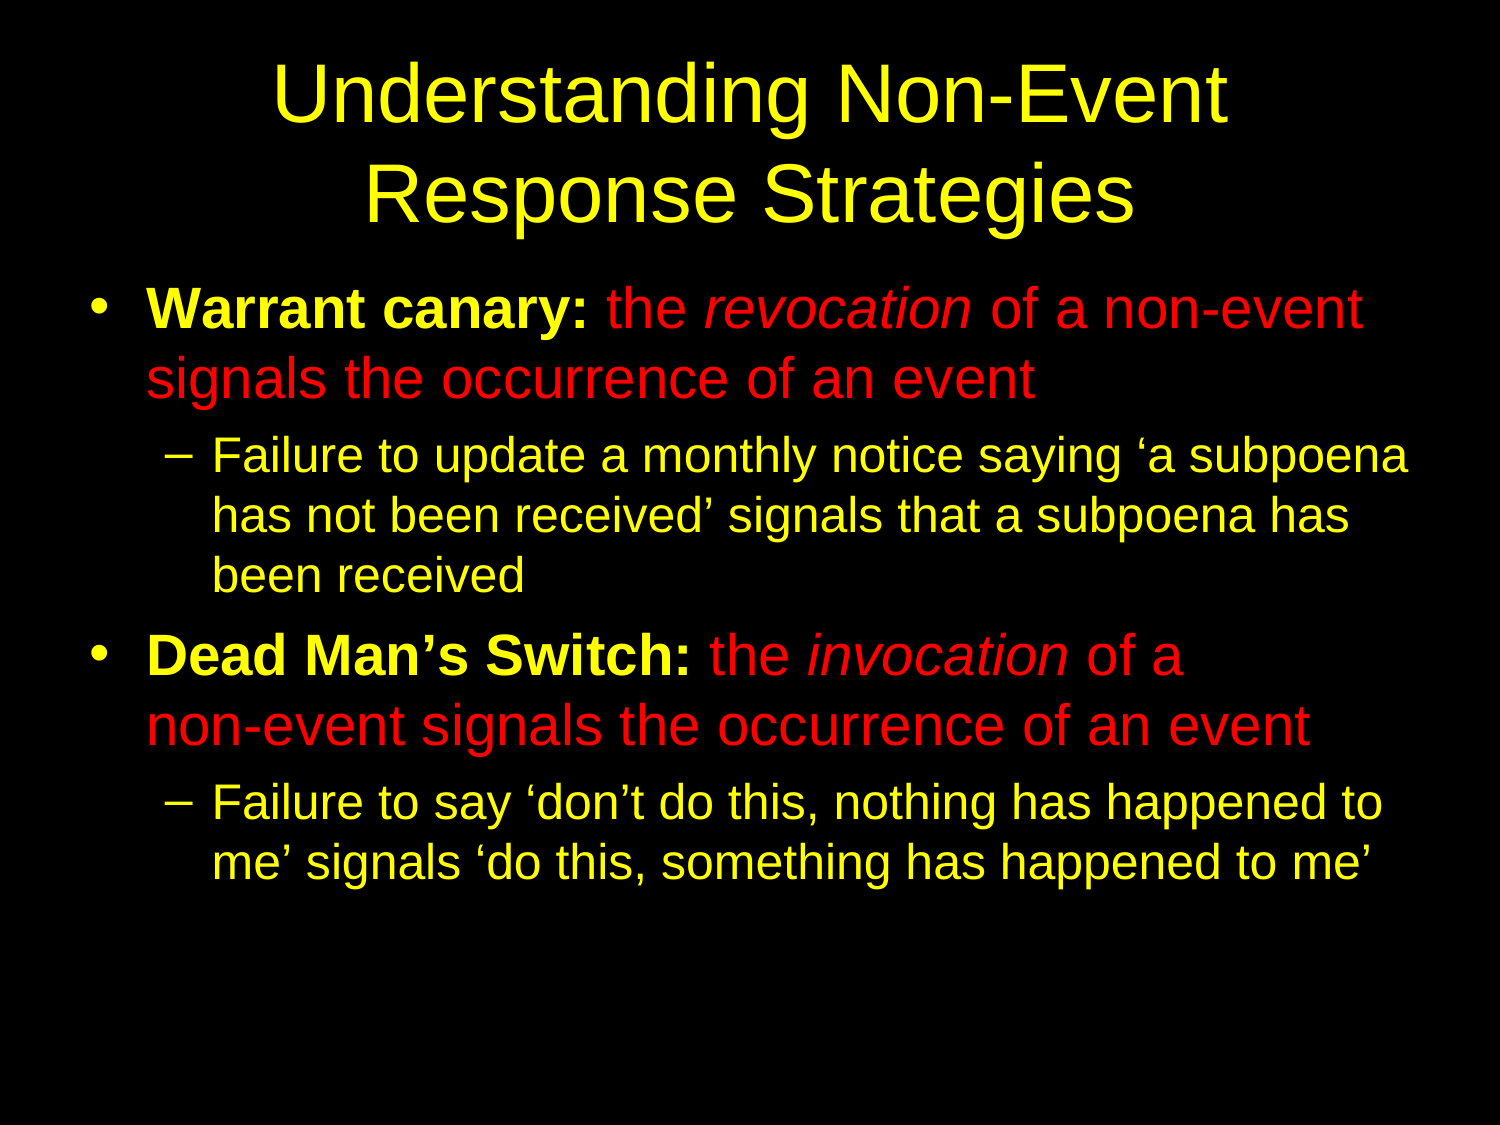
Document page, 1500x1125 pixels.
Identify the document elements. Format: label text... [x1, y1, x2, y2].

title Understanding Non-Event Response Strategies [75, 31, 1426, 247]
list Warrant canary: the revocation of a non-event signals the occurrence of an event Failure to update a monthly notice saying ‘a subpoena has not been received’ signals that a subpoena has been received Dead Man’s Switch: the invocation of a non-event signals the occurrence of an event Failure to say ‘don’t do this, nothing has happened to me’ signals ‘do this, something has happened to me’ [75, 262, 1426, 1006]
